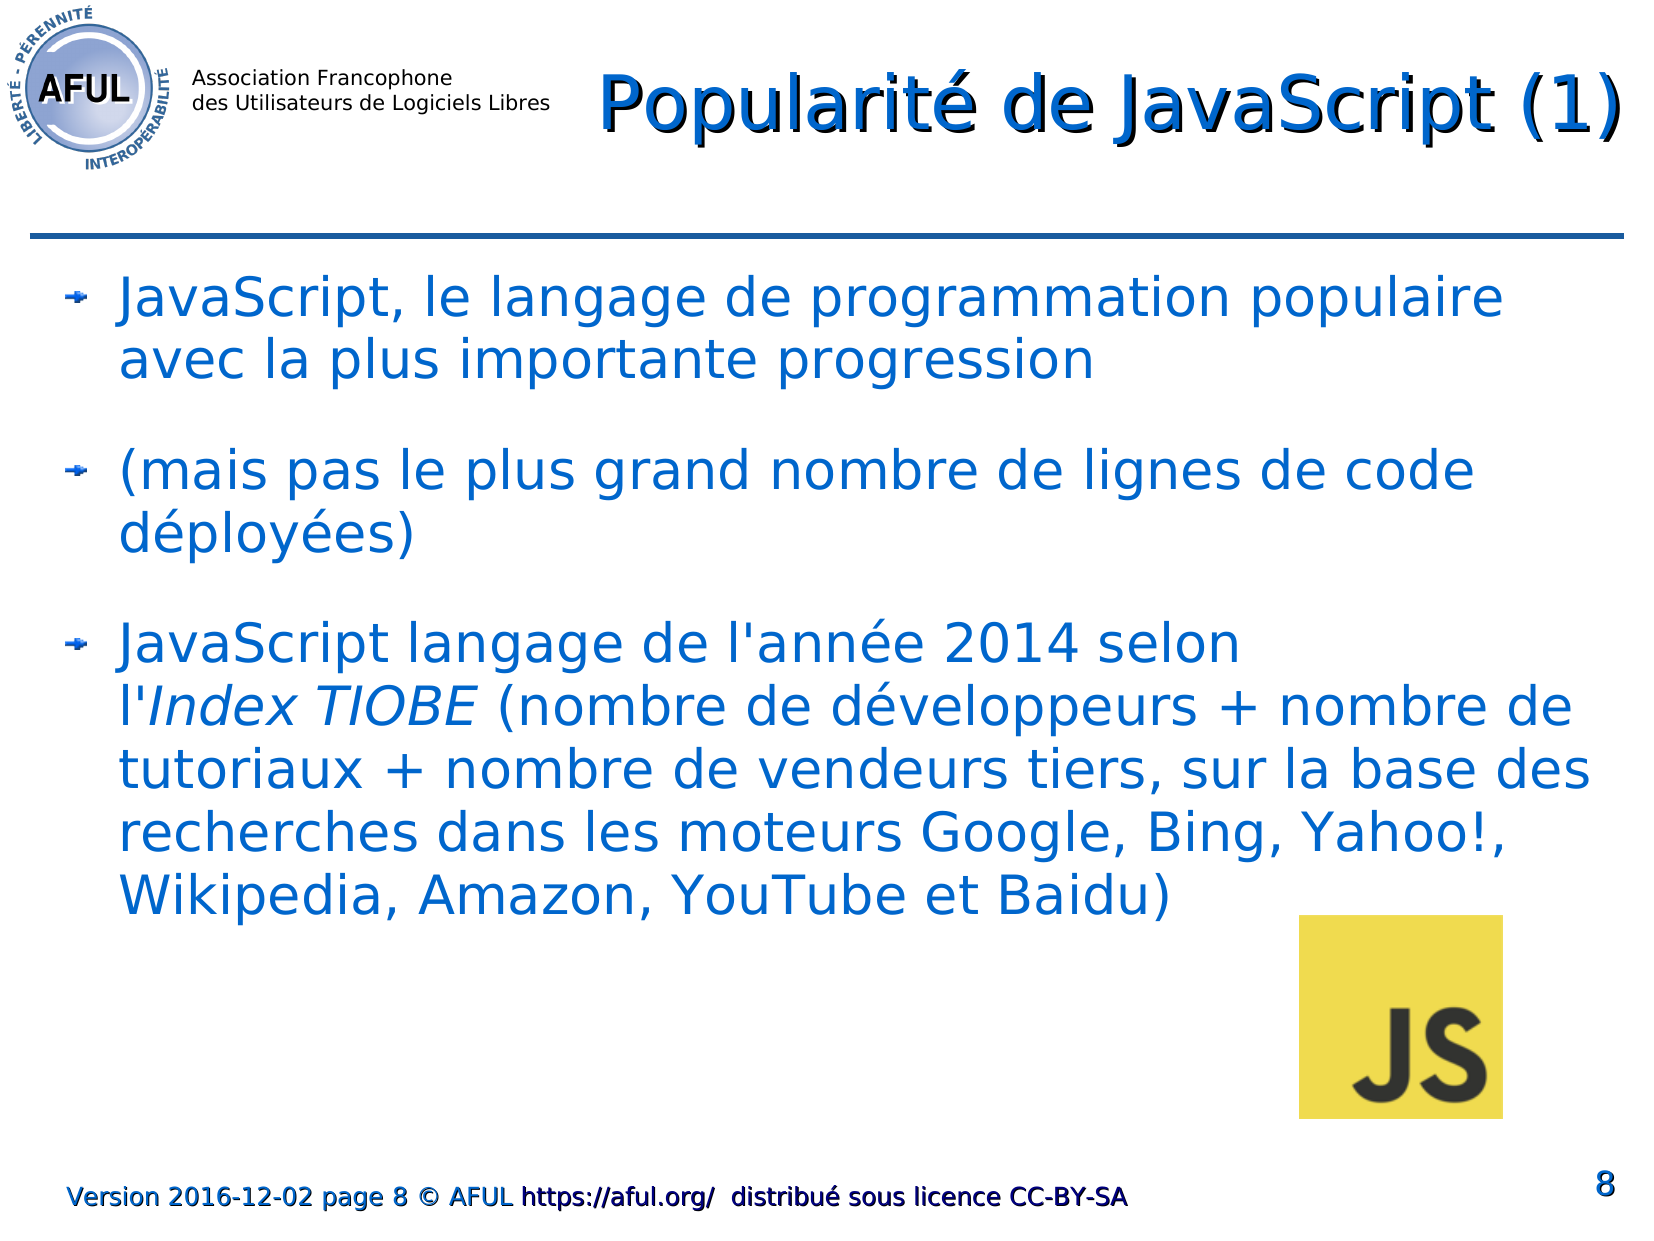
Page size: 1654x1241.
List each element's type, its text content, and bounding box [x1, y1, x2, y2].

list JavaScript, le langage de programmation populaire avec la plus importante progression (mais pas le plus grand nombre de lignes de code déployées) JavaScript langage de l'année 2014 selon l'Index TIOBE (nombre de développeurs + nombre de tutoriaux + nombre de vendeurs tiers, sur la base des recherches dans les moteurs Google, Bing, Yahoo!, Wikipedia, Amazon, YouTube et Baidu) [47, 265, 1595, 1211]
picture [0, 0, 178, 178]
title Popularité de JavaScript (1) [501, 0, 1625, 207]
picture [1299, 915, 1503, 1119]
